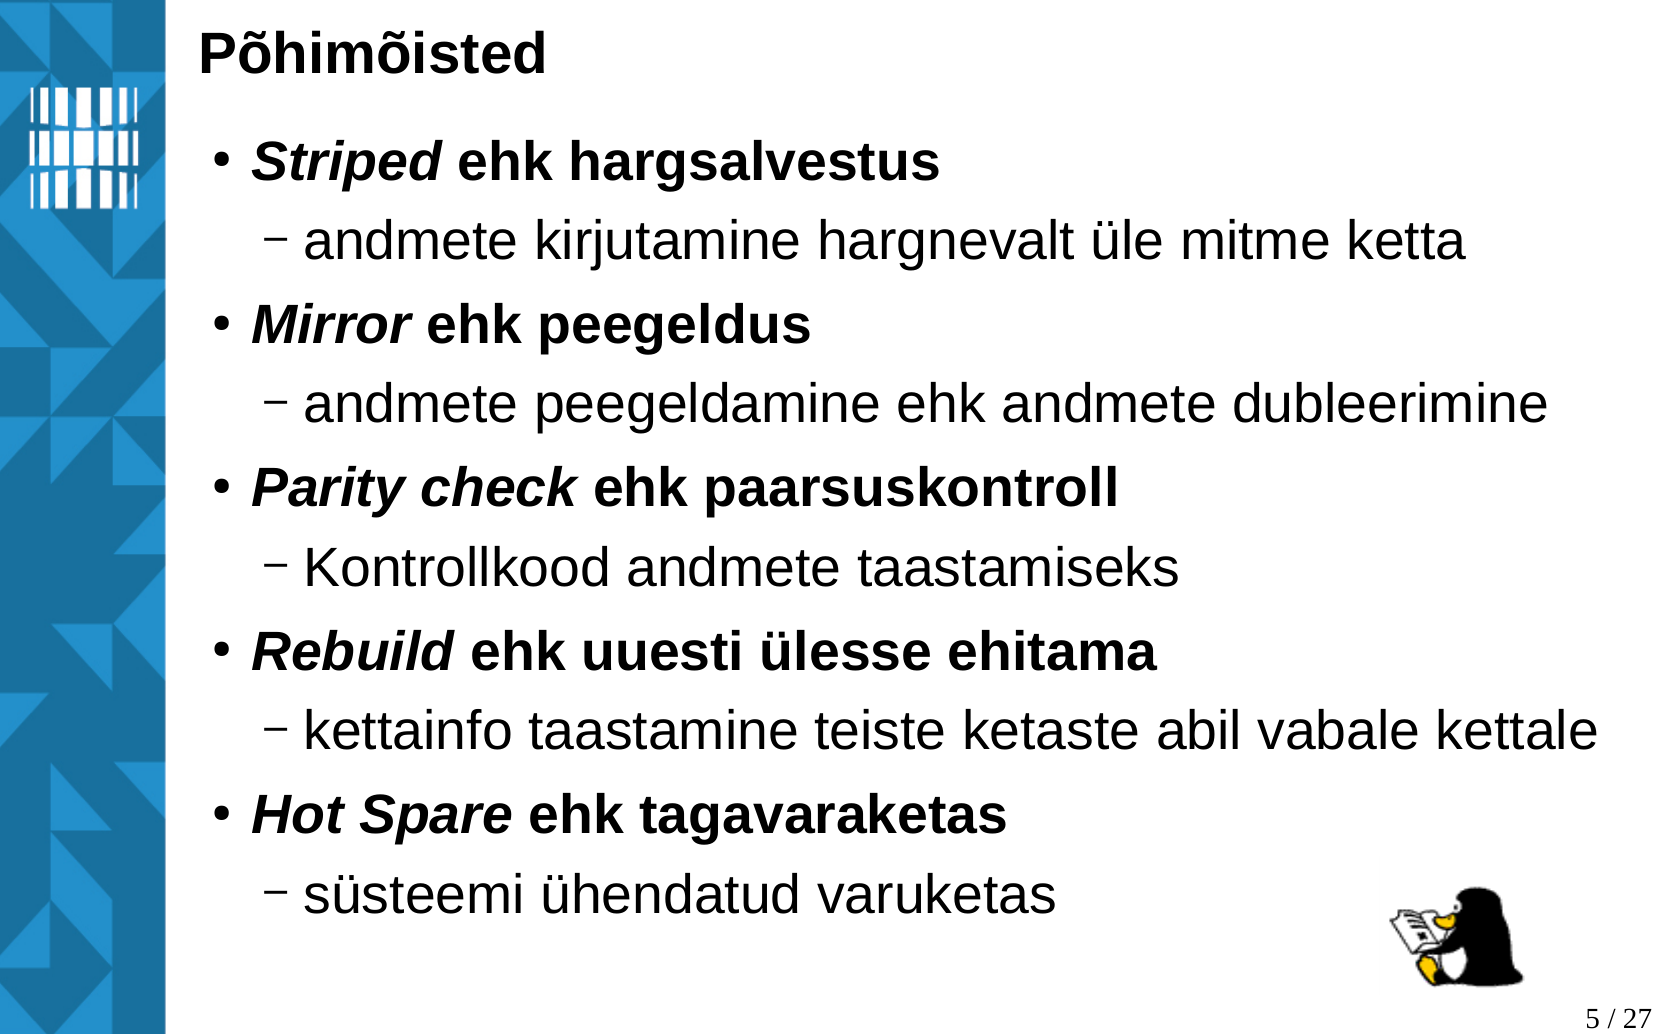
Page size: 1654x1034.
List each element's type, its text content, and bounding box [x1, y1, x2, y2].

list Striped ehk hargsalvestus andmete kirjutamine hargnevalt üle mitme ketta Mirror ehk peegeldus andmete peegeldamine ehk andmete dubleerimine Parity check ehk paarsuskontroll Kontrollkood andmete taastamiseks Rebuild ehk uuesti ülesse ehitama kettainfo taastamine teiste ketaste abil vabale kettale Hot Spare ehk tagavaraketas süsteemi ühendatud varuketas [198, 129, 1607, 997]
picture [1378, 856, 1539, 995]
title Põhimõisted [198, 11, 1550, 95]
